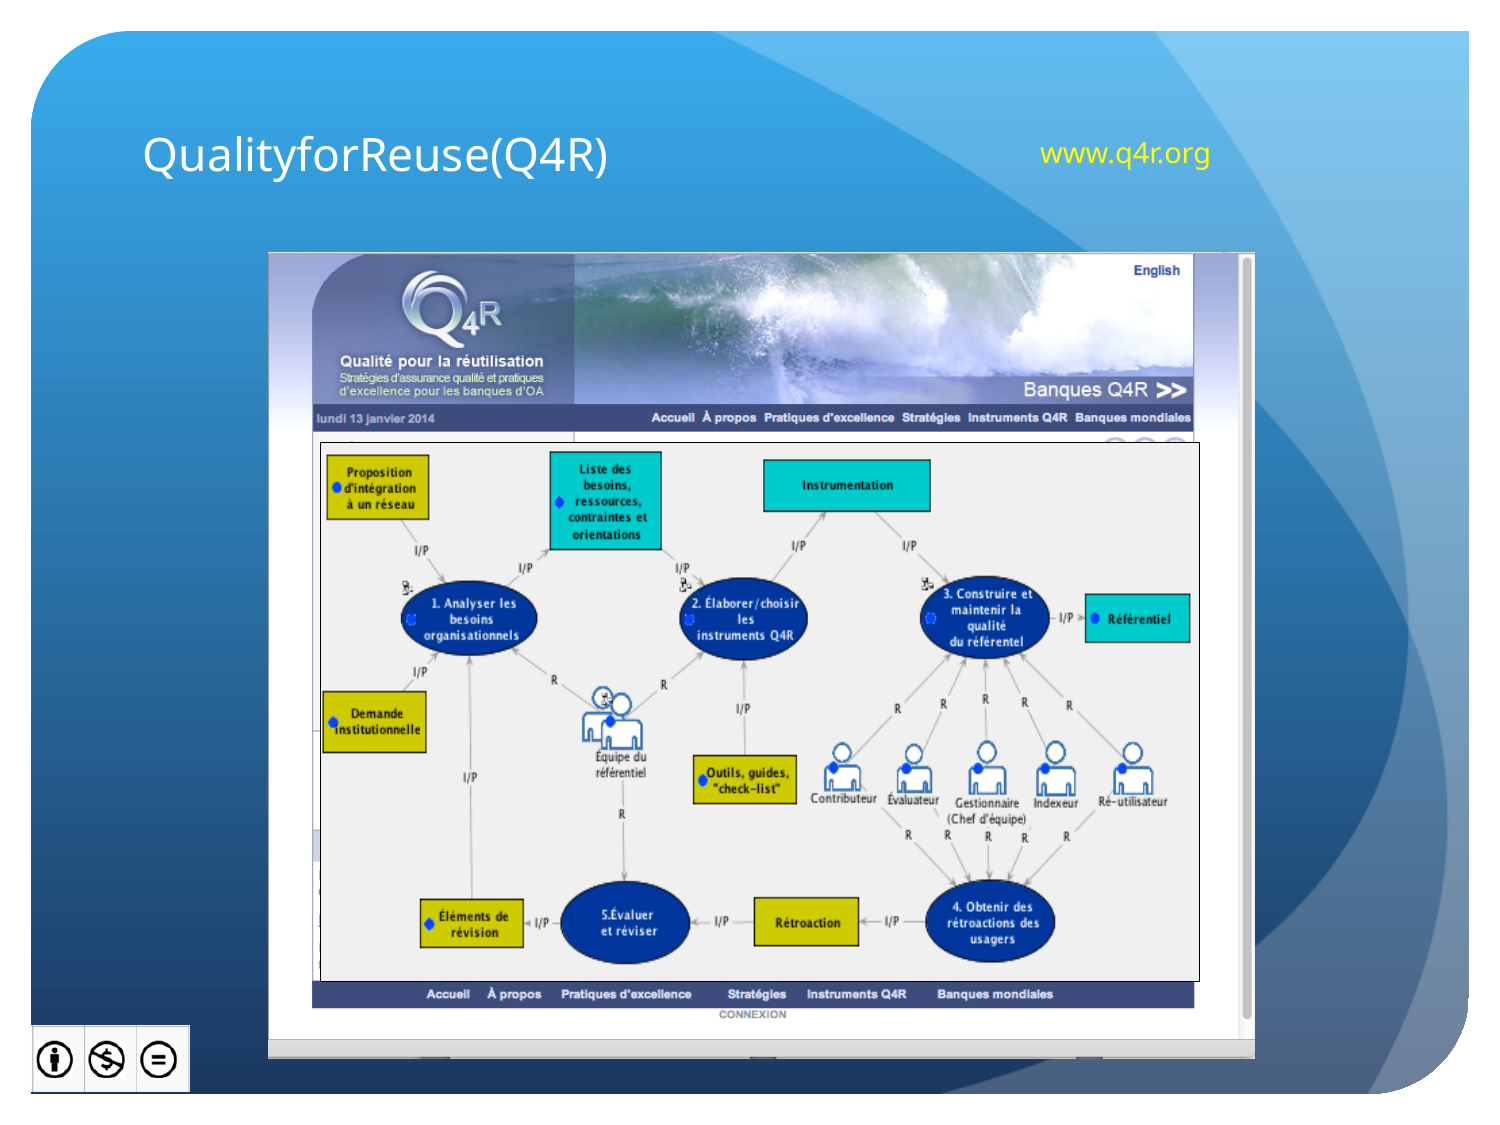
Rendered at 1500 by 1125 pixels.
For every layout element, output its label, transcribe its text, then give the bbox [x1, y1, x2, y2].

text_box www.q4r.org [1025, 106, 1394, 182]
title QualityforReuse(Q4R) [127, 62, 1372, 195]
picture [24, 30, 1473, 1094]
